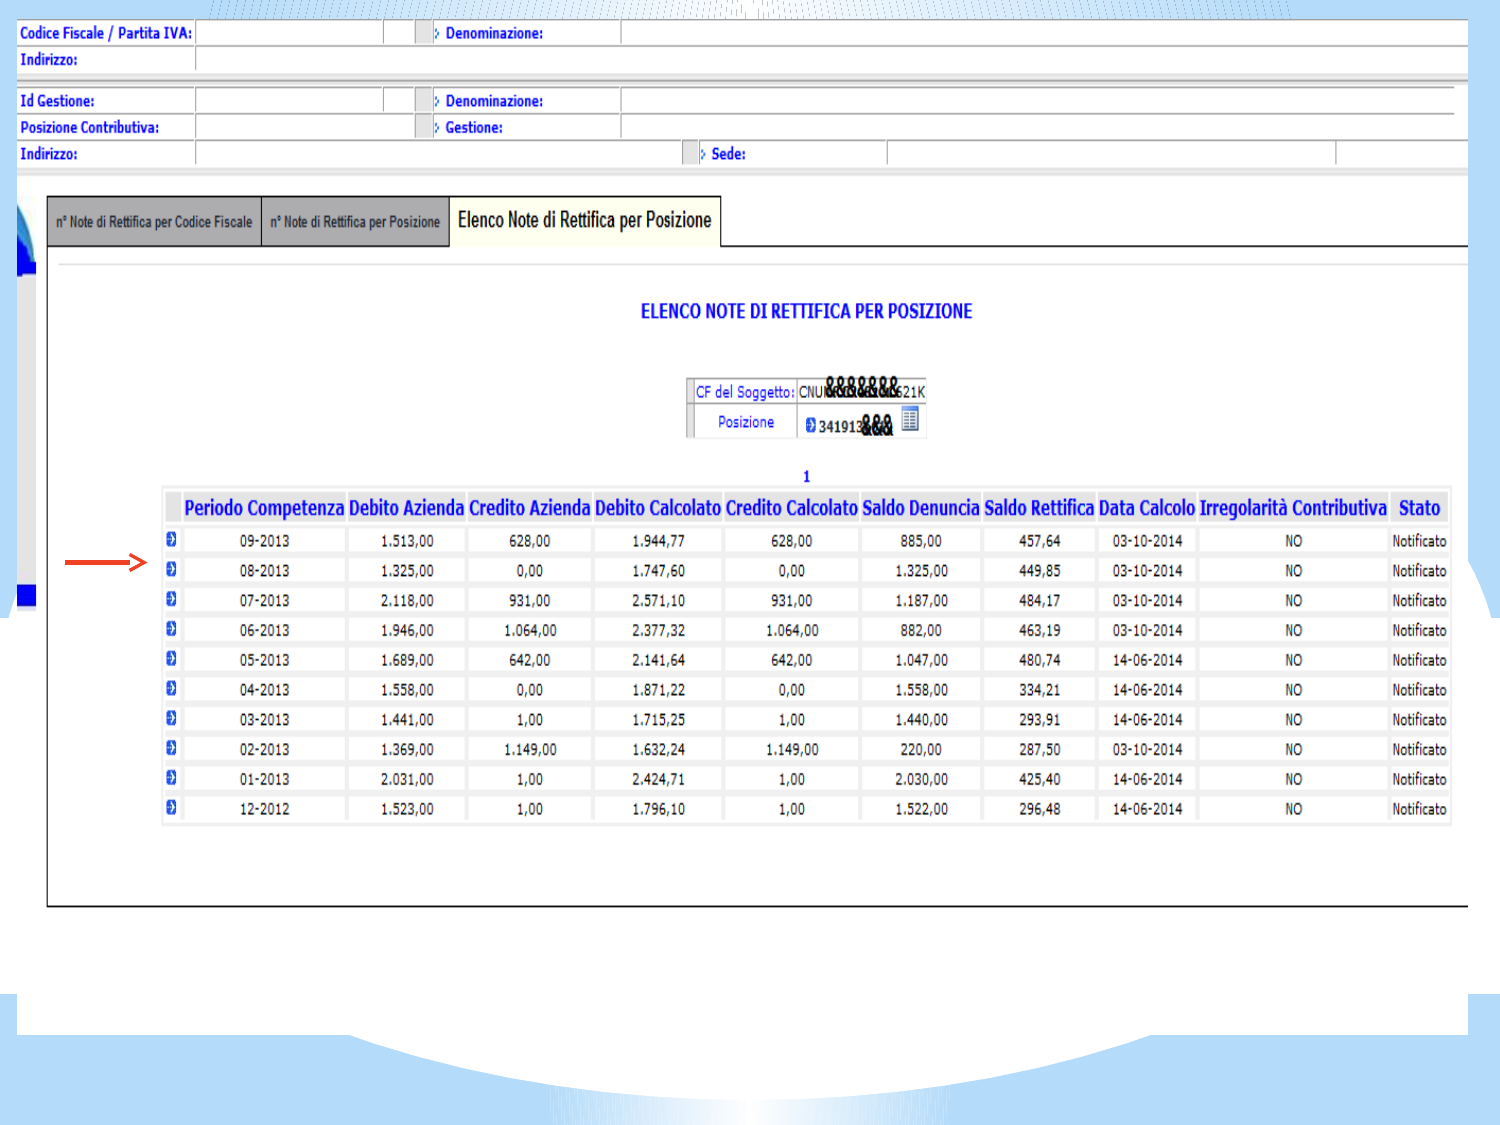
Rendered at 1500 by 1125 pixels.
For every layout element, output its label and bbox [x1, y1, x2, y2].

picture [17, 19, 1469, 1035]
